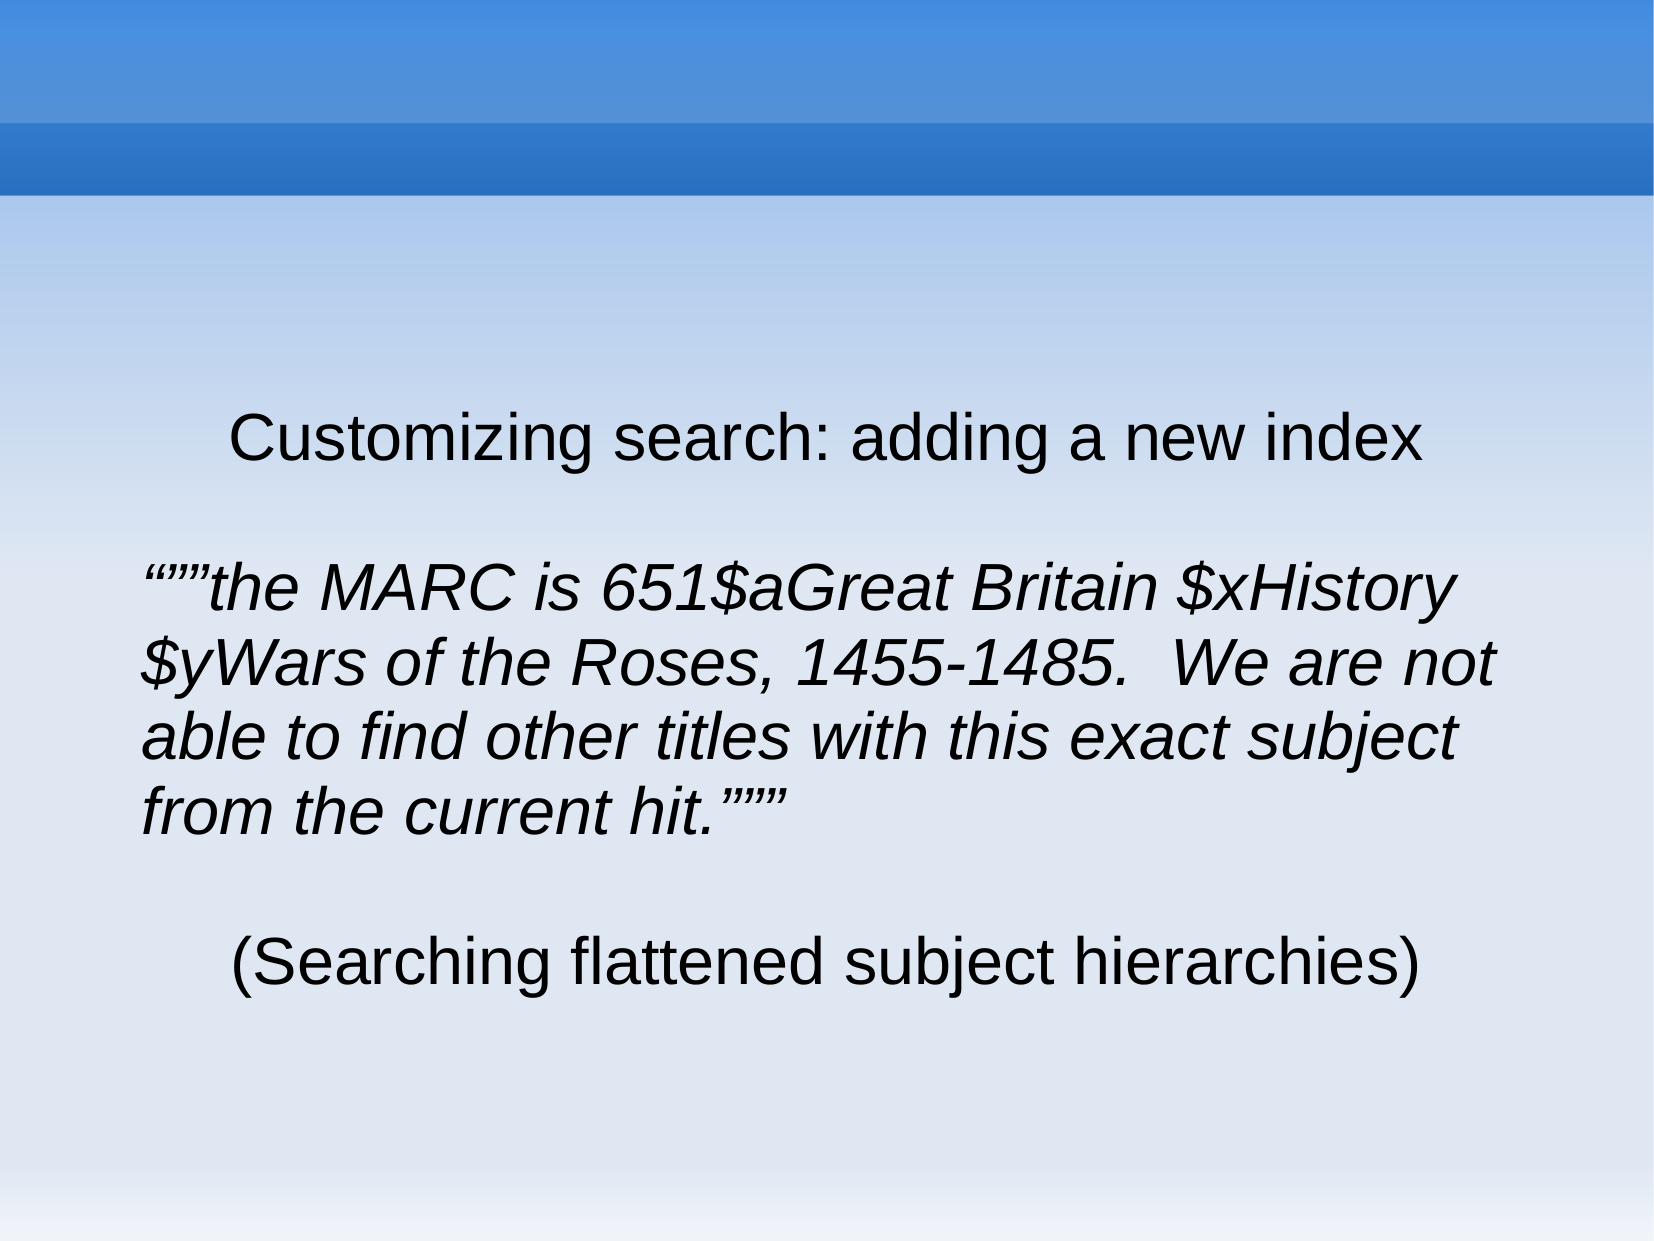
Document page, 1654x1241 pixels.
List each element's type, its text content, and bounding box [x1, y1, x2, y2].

picture [0, 0, 1654, 1241]
subtitle Customizing search: adding a new index “””the MARC is 651$aGreat Britain $xHistory $yWars of the Roses, 1455-1485. We are not able to find other titles with this exact subject from the current hit.””” (Searching flattened subject hierarchies) [82, 297, 1571, 1102]
